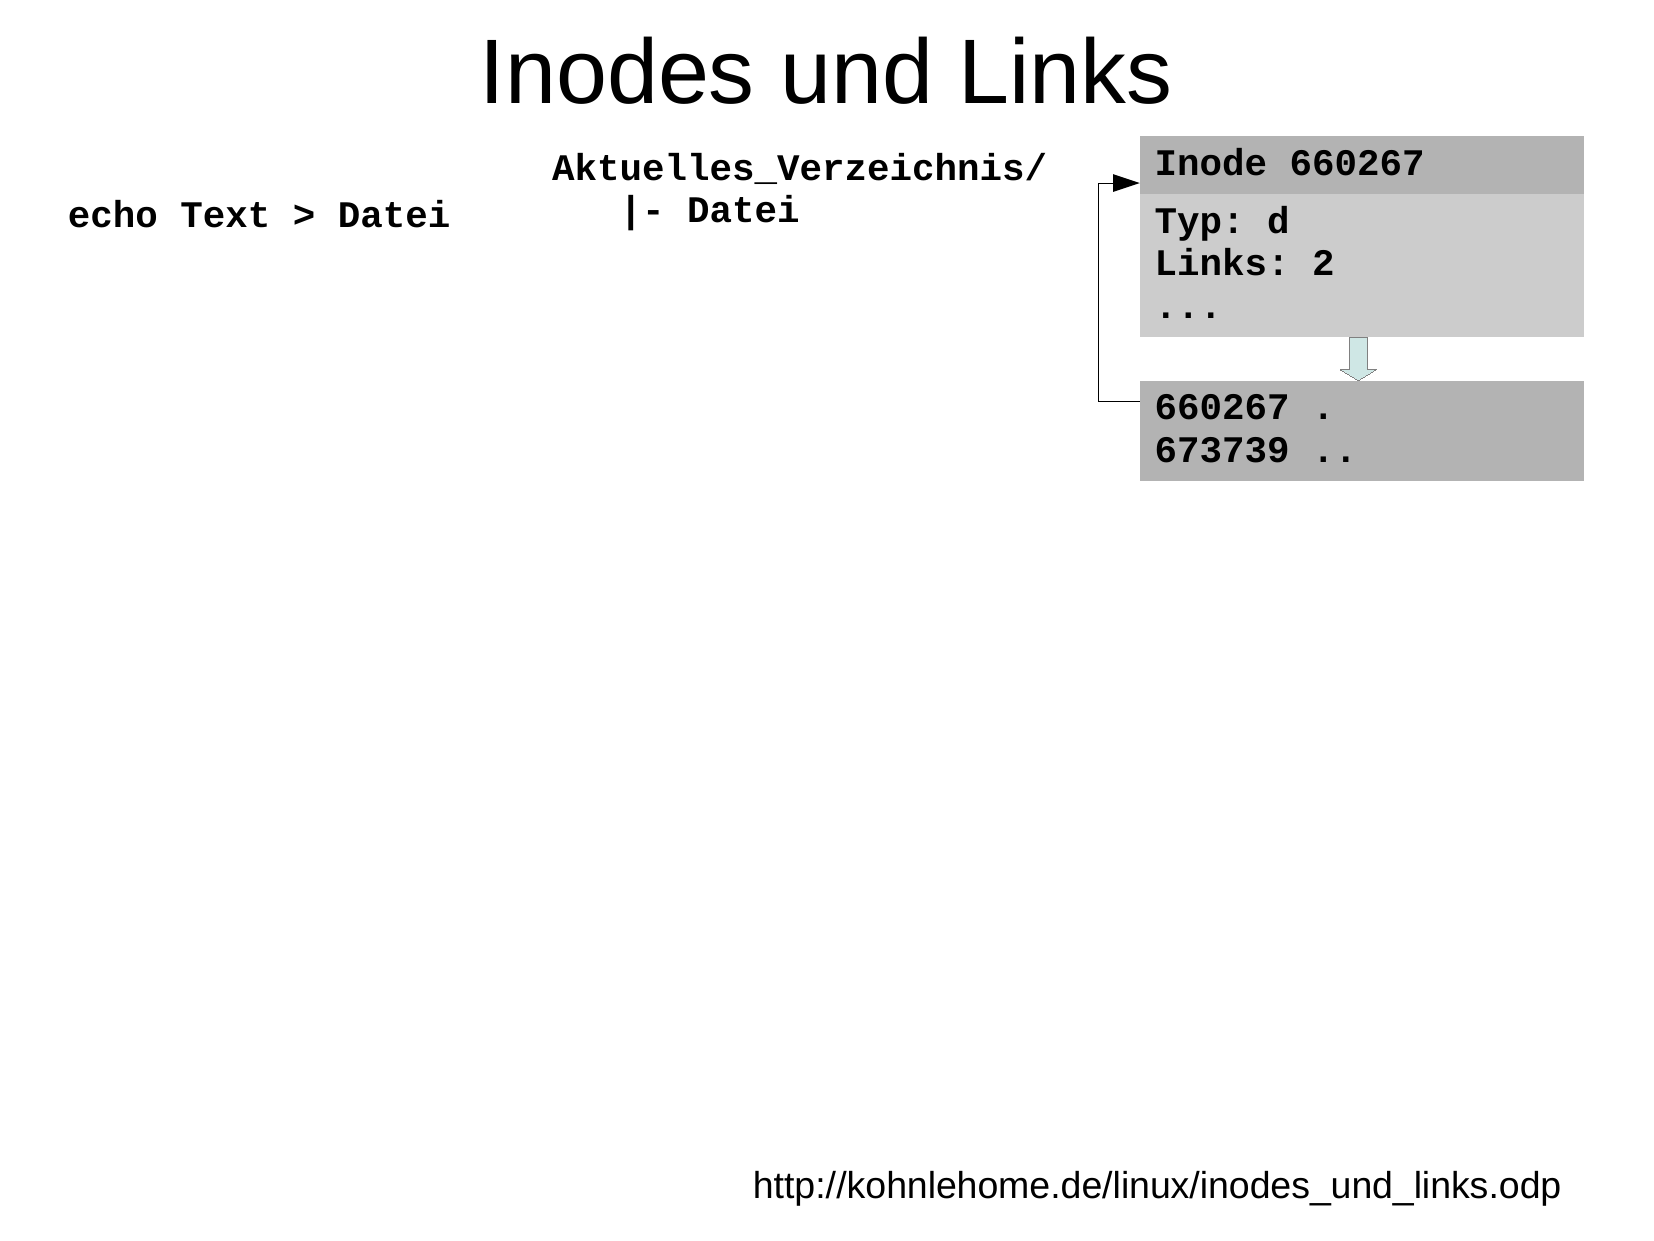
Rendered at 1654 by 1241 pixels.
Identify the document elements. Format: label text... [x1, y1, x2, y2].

text_box Aktuelles_Verzeichnis/ |- Datei [537, 141, 1063, 327]
text_box echo Text > Datei [53, 188, 466, 459]
title Inodes und Links [82, 20, 1571, 124]
table_header 660267 . 673739 .. [1140, 381, 1584, 481]
text_box [1340, 337, 1377, 381]
table_header Inode 660267 [1140, 136, 1584, 194]
table_cell Typ: d Links: 2 ... [1140, 194, 1584, 337]
text_box http://kohnlehome.de/linux/inodes_und_links.odp [738, 1157, 1577, 1215]
